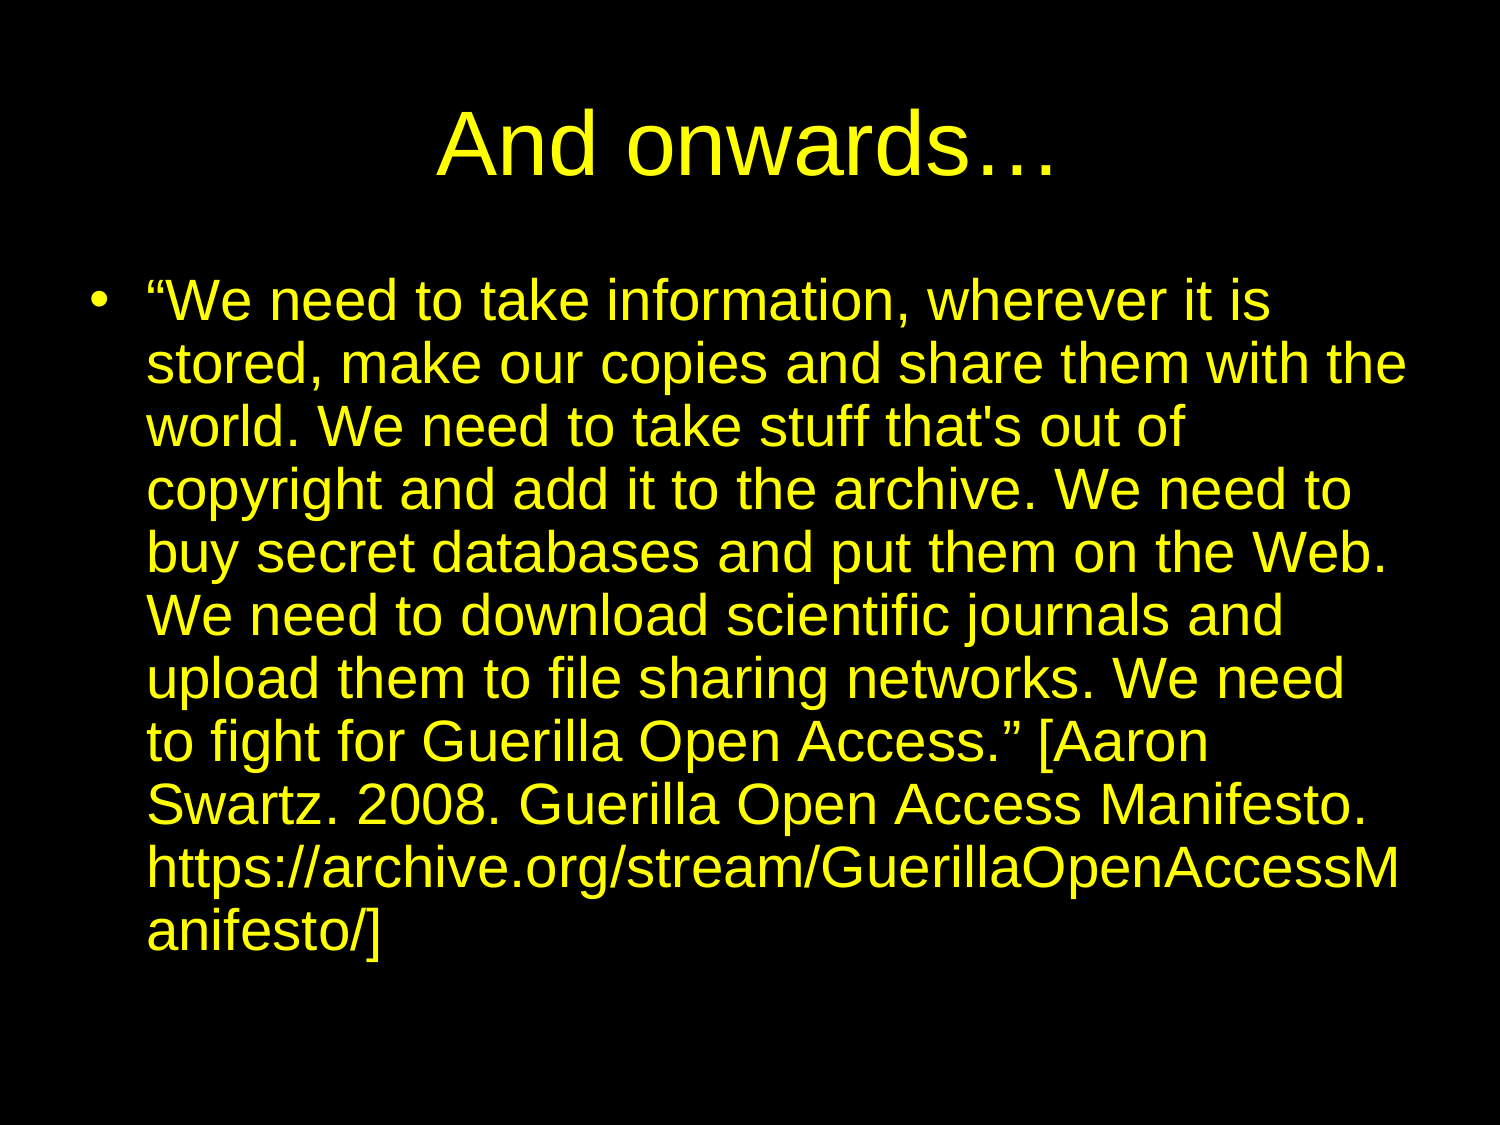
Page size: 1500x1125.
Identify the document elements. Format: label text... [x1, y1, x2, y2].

title And onwards… [75, 45, 1426, 233]
list “We need to take information, wherever it is stored, make our copies and share them with the world. We need to take stuff that's out of copyright and add it to the archive. We need to buy secret databases and put them on the Web. We need to download scientific journals and upload them to file sharing networks. We need to fight for Guerilla Open Access.” [Aaron Swartz. 2008. Guerilla Open Access Manifesto. https://archive.org/stream/GuerillaOpenAccessManifesto/] [75, 262, 1426, 1006]
